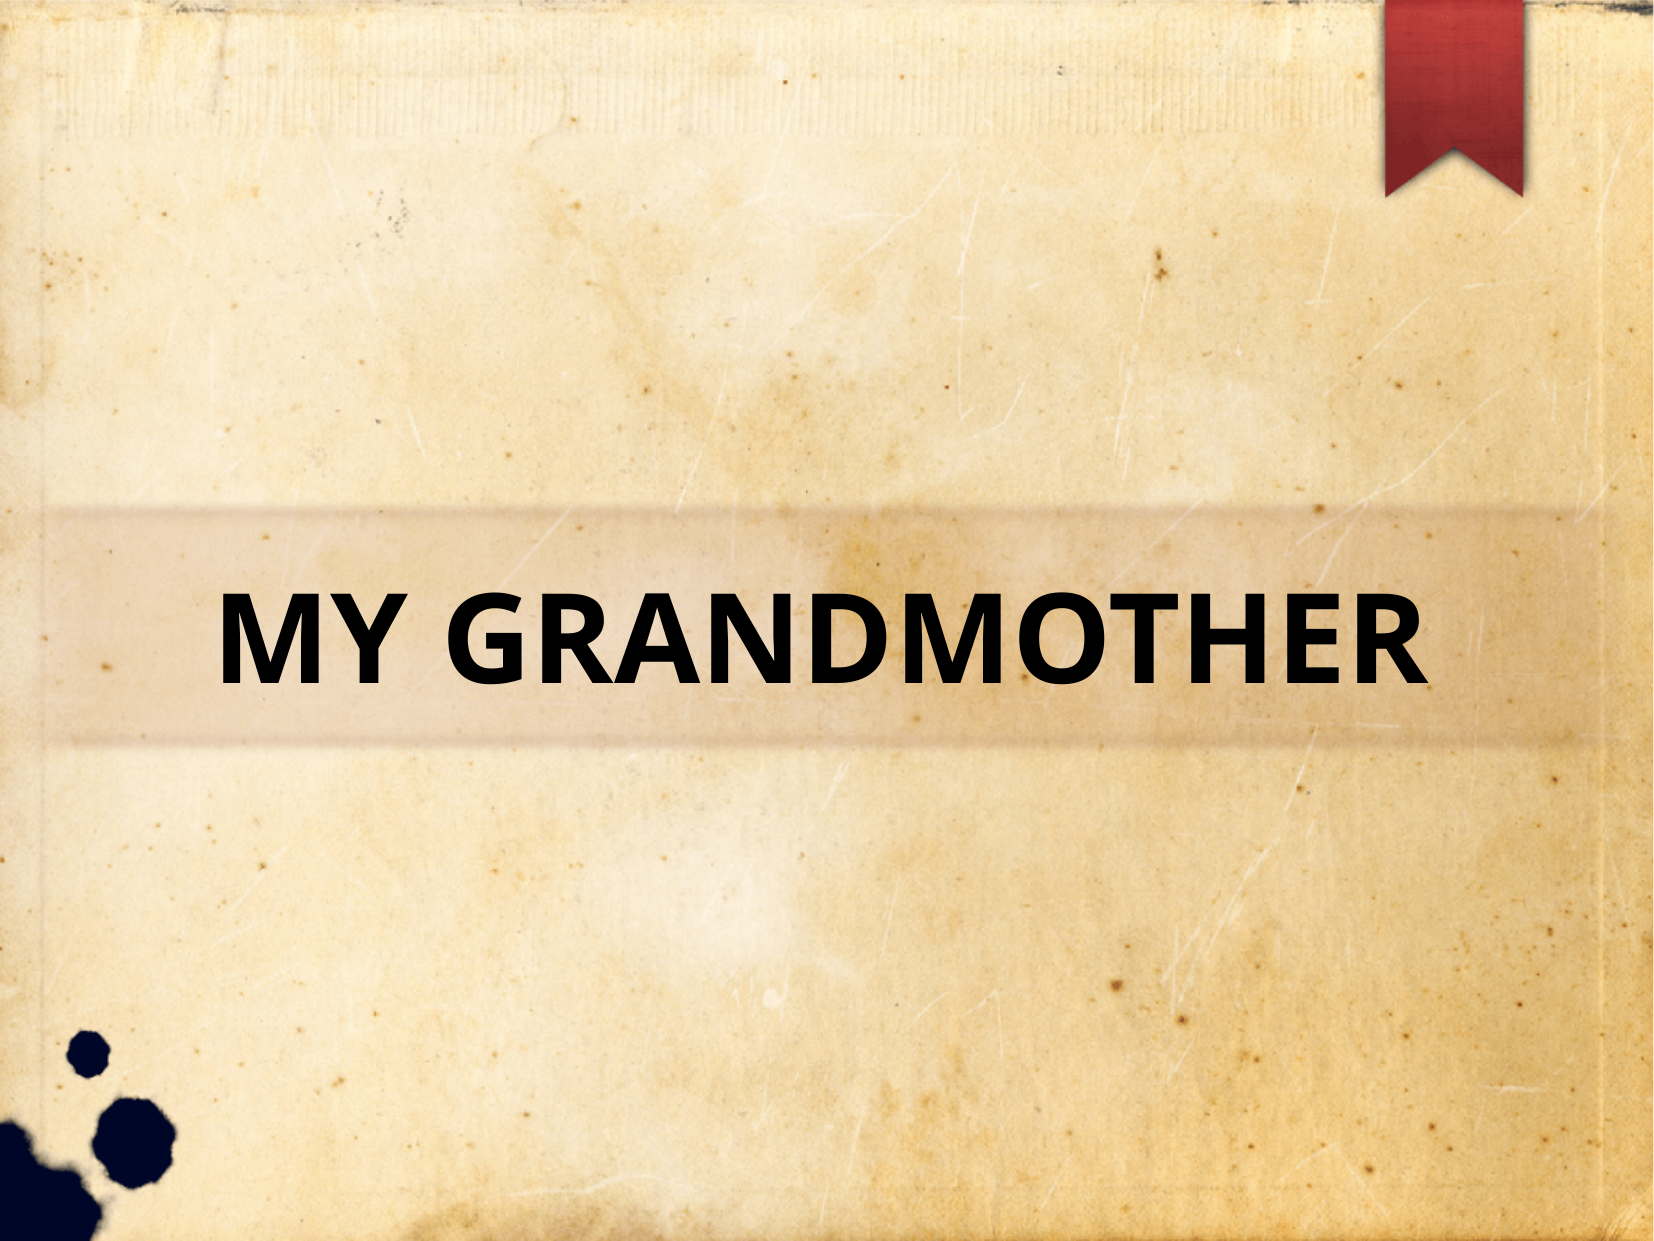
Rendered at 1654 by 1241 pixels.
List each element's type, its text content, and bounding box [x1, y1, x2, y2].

picture [0, 0, 1654, 1241]
title MY GRANDMOTHER [76, 531, 1565, 739]
